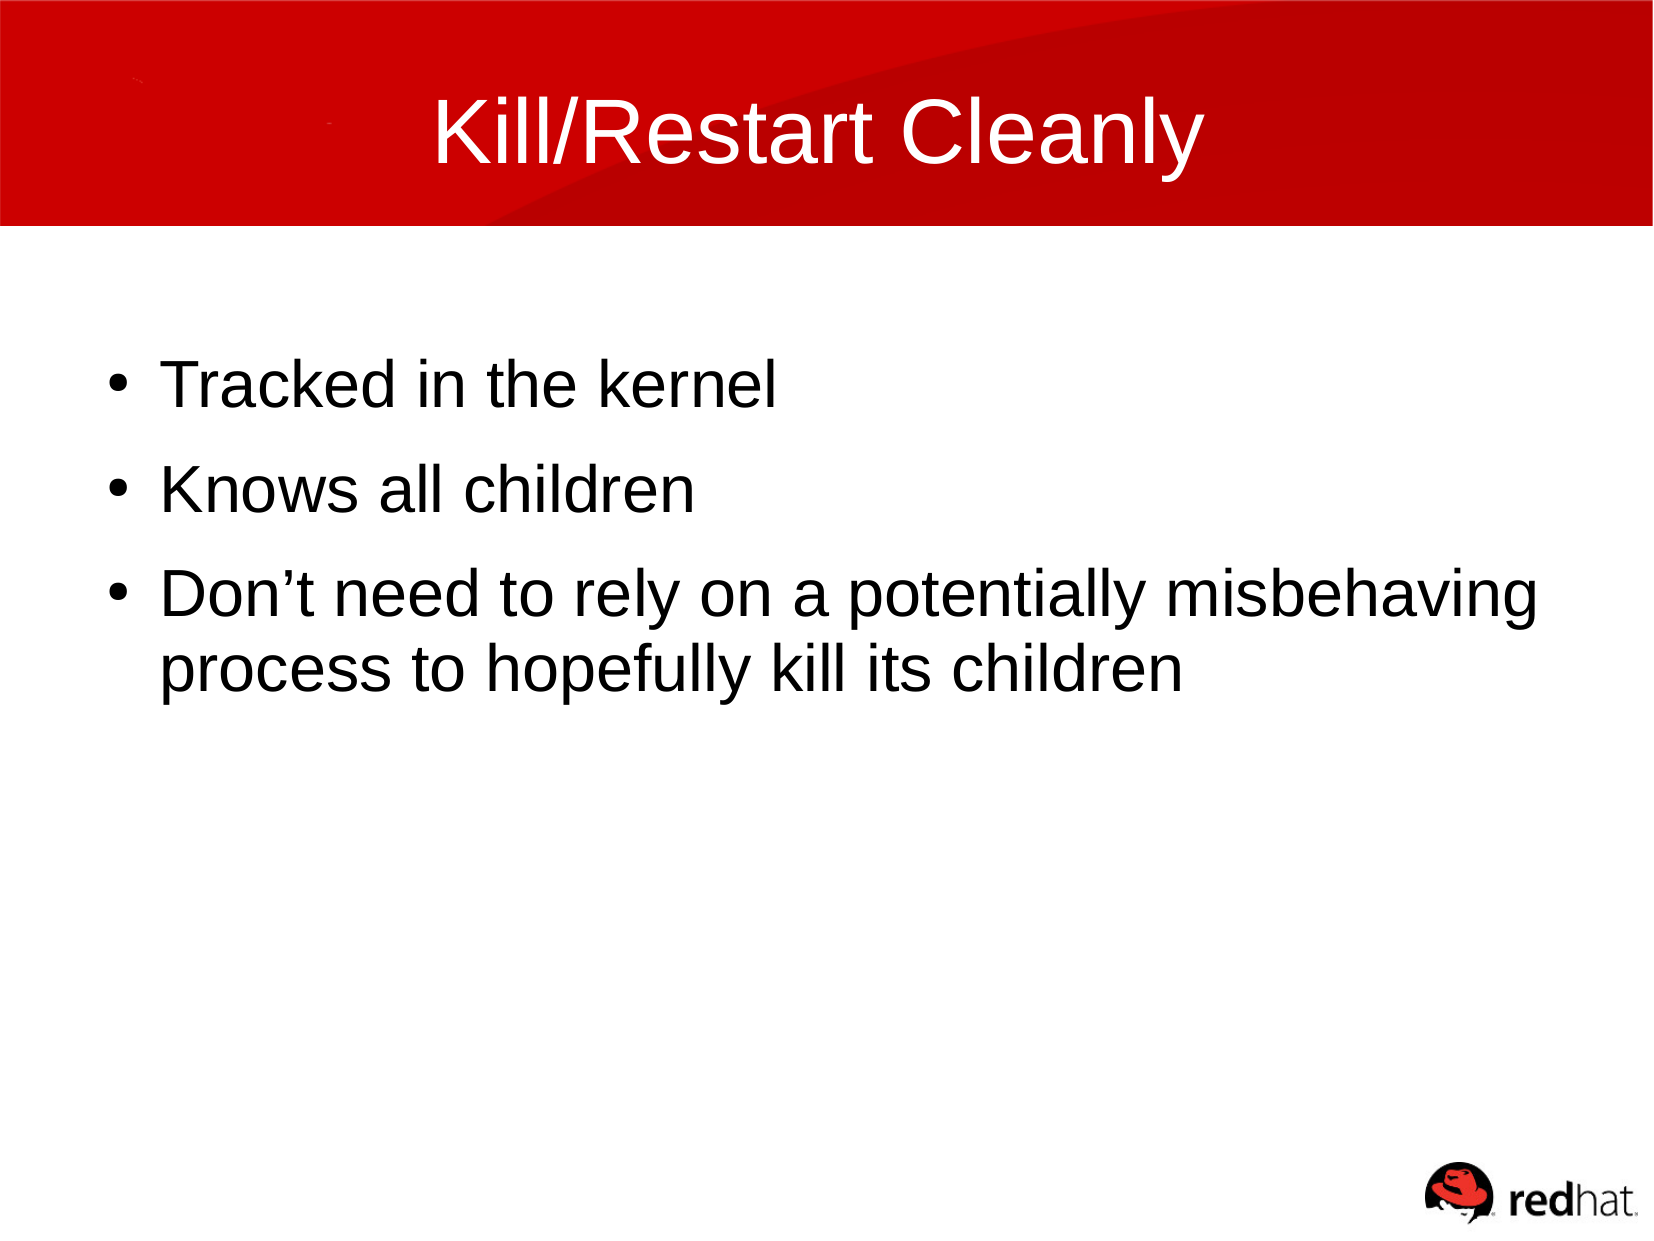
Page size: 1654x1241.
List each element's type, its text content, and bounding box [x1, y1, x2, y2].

list Tracked in the kernel Knows all children Don’t need to rely on a potentially misbehaving process to hopefully kill its children [88, 243, 1577, 1037]
picture [0, 0, 1653, 226]
title Kill/Restart Cleanly [75, 37, 1564, 226]
picture [1425, 1162, 1638, 1232]
